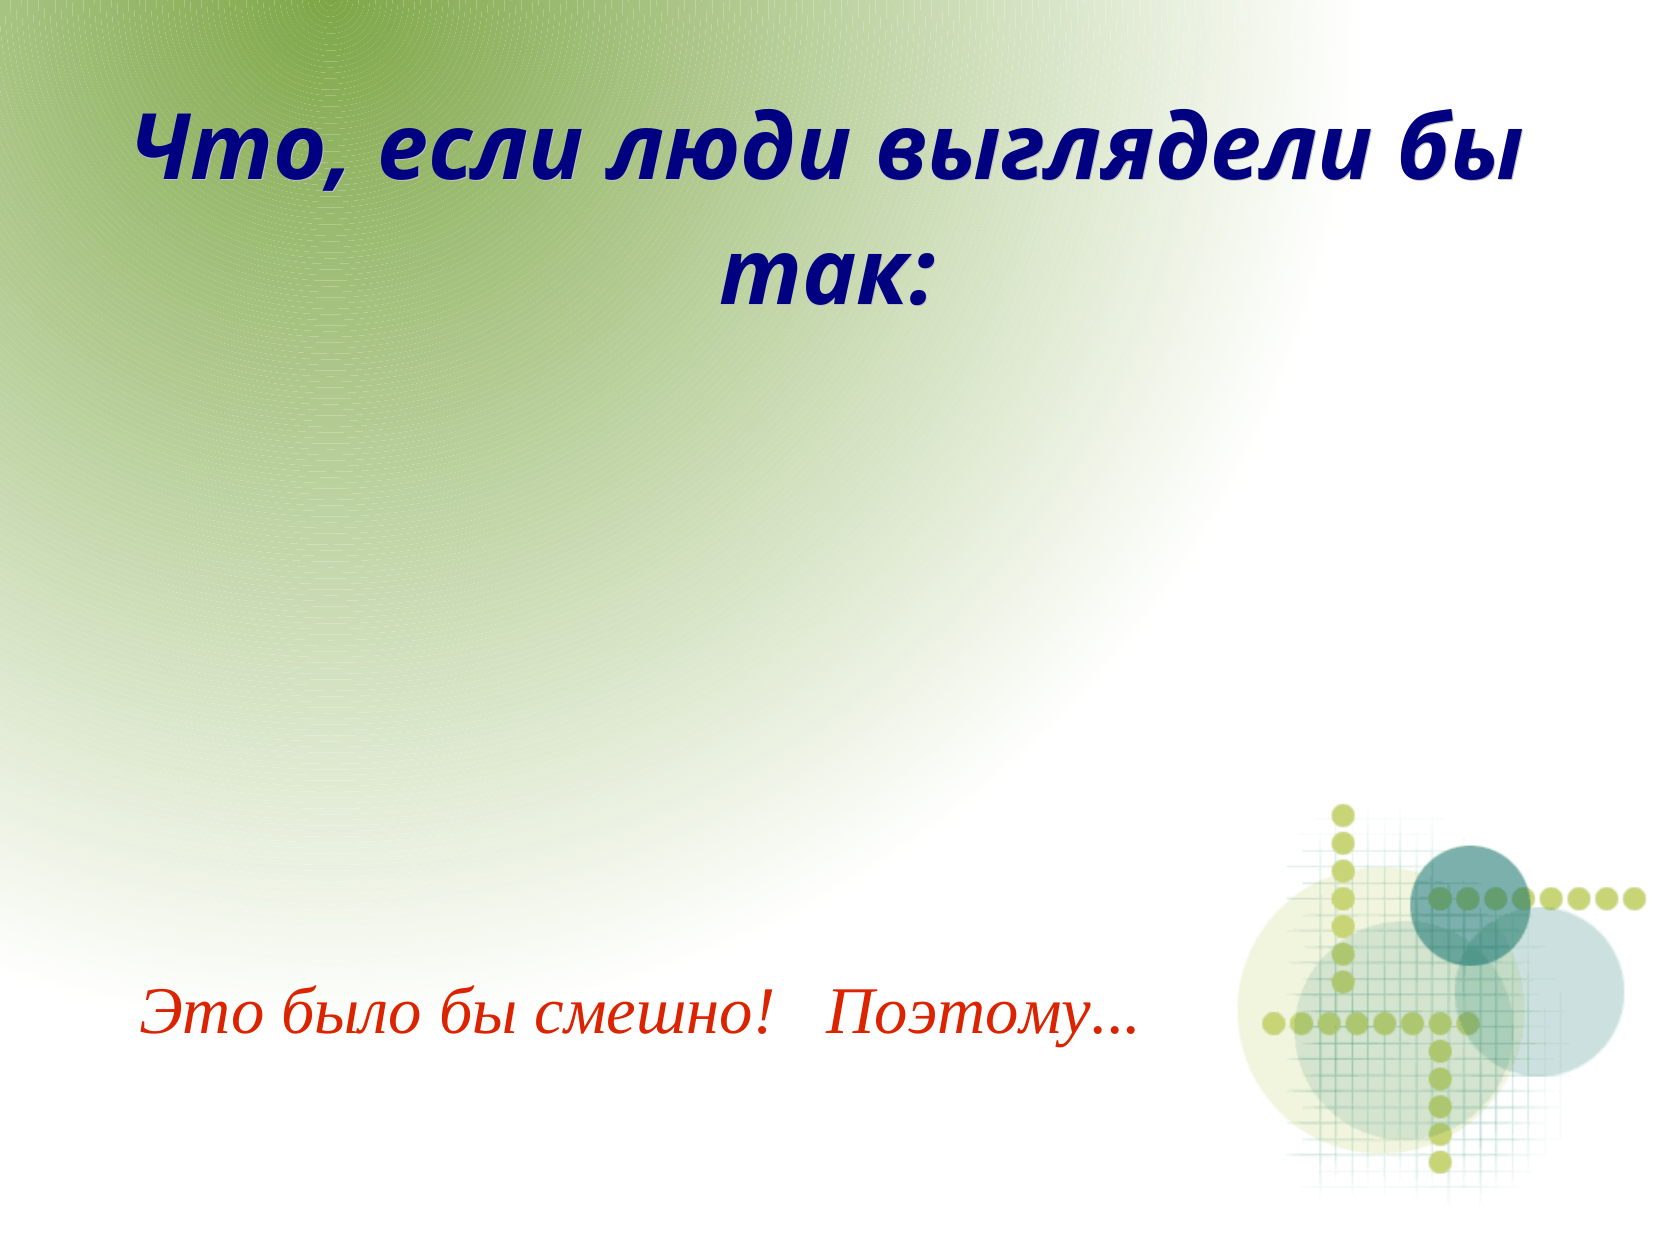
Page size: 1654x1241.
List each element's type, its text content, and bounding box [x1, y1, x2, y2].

picture [791, 324, 1654, 1211]
list Это было бы смешно! Поэтому... [121, 974, 1534, 1182]
picture [265, 324, 750, 975]
title Что, если люди выглядели бы так: [121, 95, 1534, 318]
